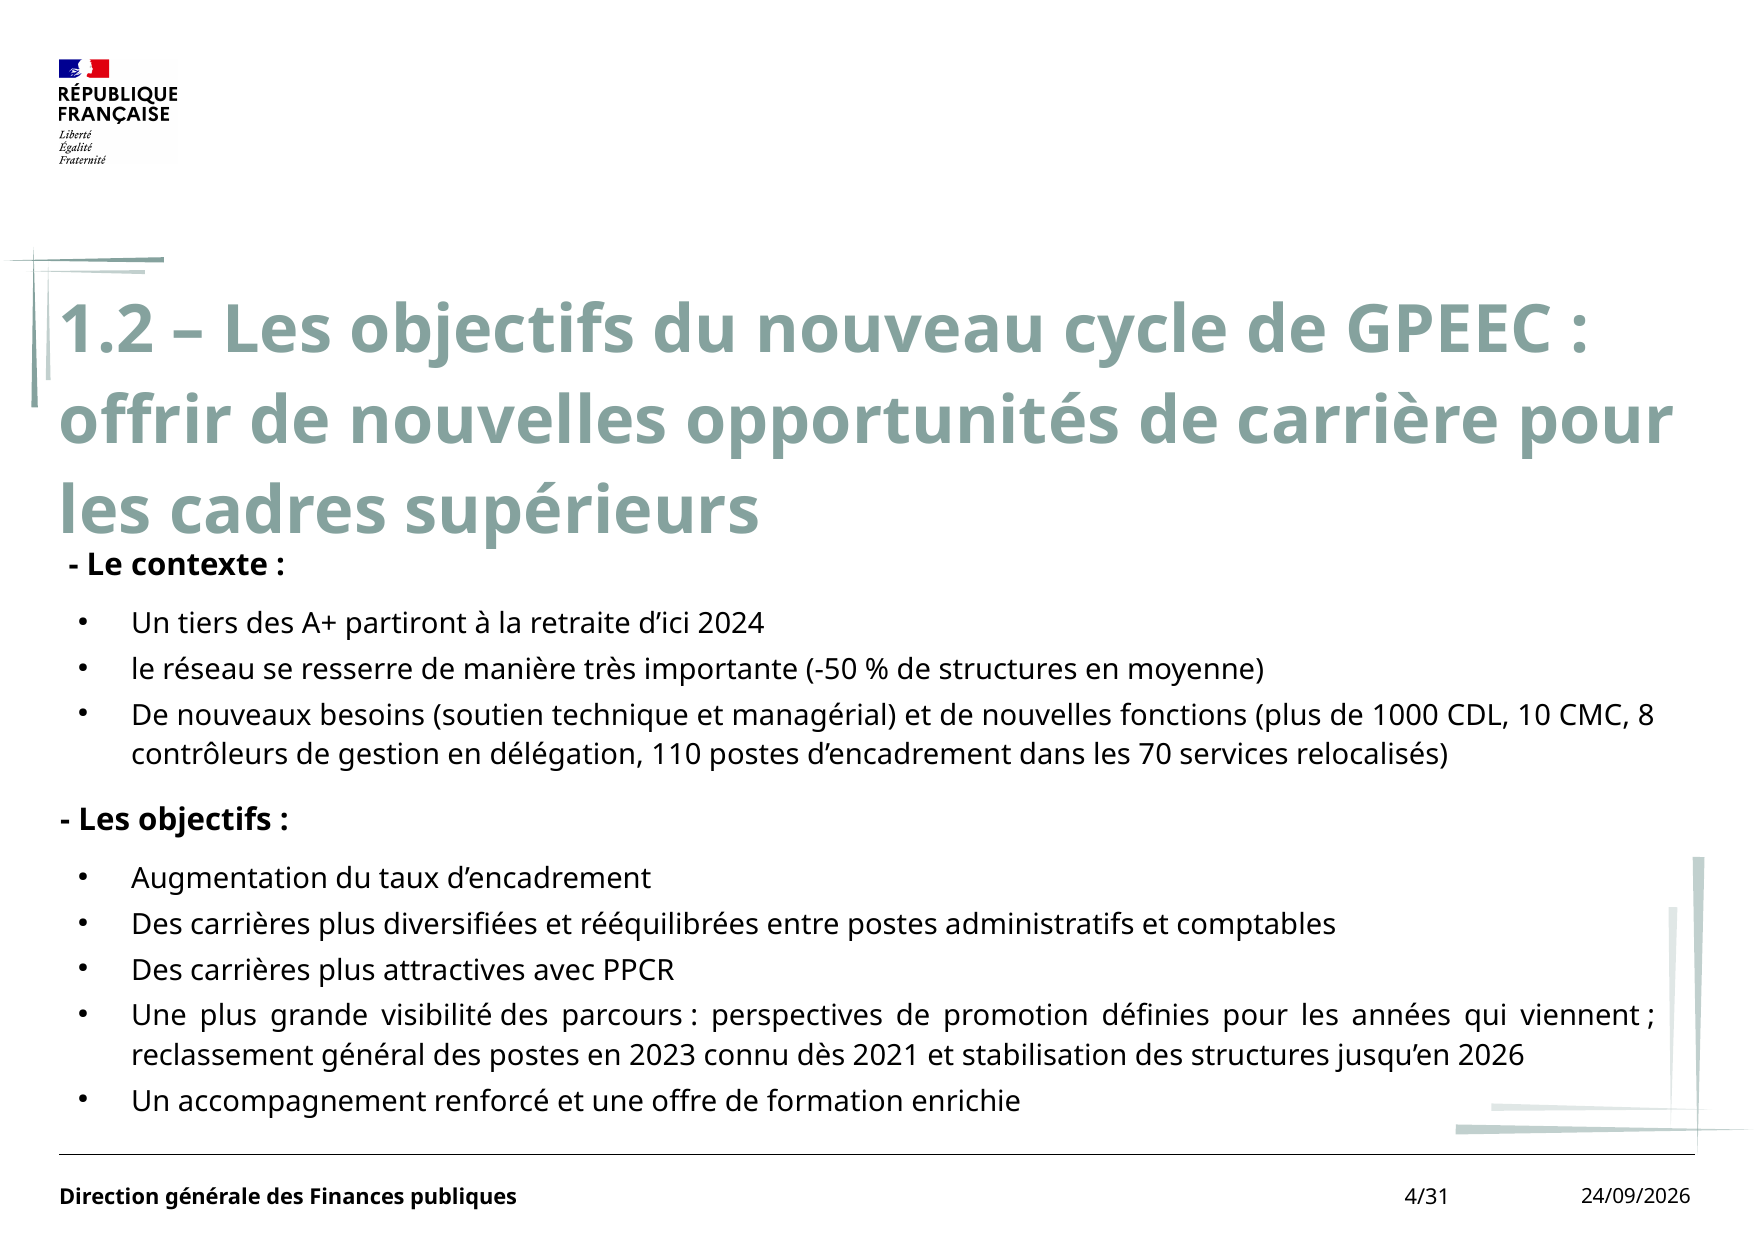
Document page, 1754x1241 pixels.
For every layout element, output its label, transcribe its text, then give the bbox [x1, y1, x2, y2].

text_box - Le contexte : Un tiers des A+ partiront à la retraite d’ici 2024 le réseau se resserre de manière très importante (-50 % de structures en moyenne) De nouveaux besoins (soutien technique et managérial) et de nouvelles fonctions (plus de 1000 CDL, 10 CMC, 8 contrôleurs de gestion en délégation, 110 postes d’encadrement dans les 70 services relocalisés) - Les objectifs : Augmentation du taux d’encadrement Des carrières plus diversifiées et rééquilibrées entre postes administratifs et comptables Des carrières plus attractives avec PPCR Une plus grande visibilité des parcours : perspectives de promotion définies pour les années qui viennent ; reclassement général des postes en 2023 connu dès 2021 et stabilisation des structures jusqu’en 2026 Un accompagnement renforcé et une offre de formation enrichie [60, 542, 1657, 1154]
picture [59, 59, 178, 164]
list 1.2 – Les objectifs du nouveau cycle de GPEEC : offrir de nouvelles opportunités de carrière pour les cadres supérieurs [59, 281, 1697, 1241]
